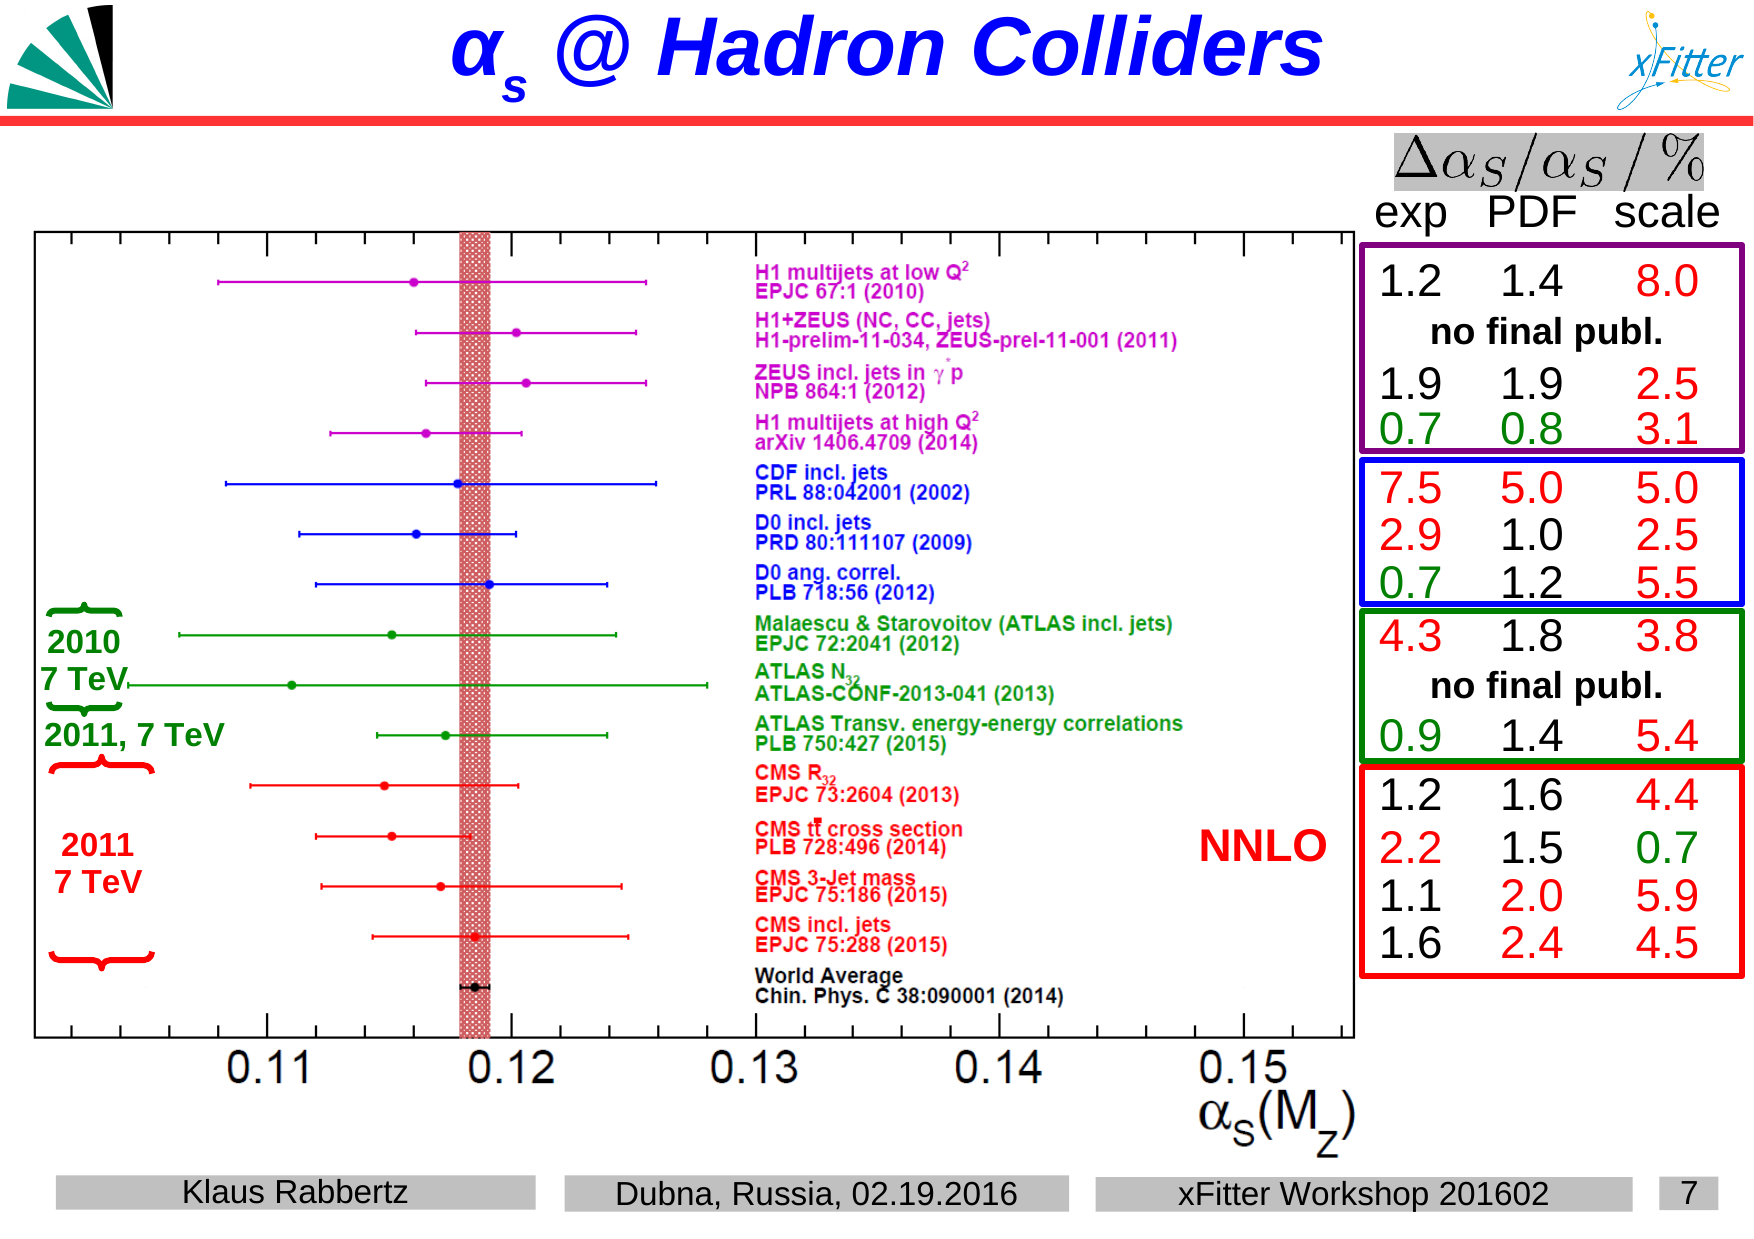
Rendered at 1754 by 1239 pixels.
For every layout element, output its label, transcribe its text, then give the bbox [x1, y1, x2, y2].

text_box 0.7 [1367, 567, 1455, 601]
text_box 0.7 [1367, 416, 1455, 448]
text_box 5.0 [1488, 461, 1576, 520]
text_box 2.4 [1488, 927, 1576, 973]
text_box 3.1 [1623, 416, 1712, 448]
picture [7, 5, 113, 110]
text_box 4.4 [1623, 770, 1712, 827]
text_box 2011, 7 TeV [32, 710, 233, 760]
text_box 7.5 [1367, 456, 1455, 520]
title αs @ Hadron Colliders [153, 0, 1600, 113]
text_box 1.4 [1488, 713, 1576, 758]
text_box 0.7 [1623, 827, 1712, 863]
text_box 0.8 [1488, 416, 1576, 461]
text_box 5.9 [1623, 863, 1712, 927]
text_box no final publ. [1417, 304, 1676, 359]
text_box 1.6 [1488, 770, 1576, 816]
text_box 1.5 [1488, 816, 1576, 880]
text_box no final publ. [1417, 659, 1676, 713]
text_box 0.9 [1367, 704, 1455, 758]
text_box 1.9 [1367, 351, 1455, 416]
text_box 2.9 [1367, 520, 1455, 567]
text_box 8.0 [1623, 249, 1712, 313]
text_box 2.5 [1623, 351, 1712, 416]
text_box NNLO [1186, 813, 1341, 877]
text_box 1.1 [1367, 863, 1455, 927]
text_box 1.2 [1367, 249, 1455, 313]
text_box 2011 7 TeV [42, 820, 153, 908]
text_box 2.0 [1488, 880, 1576, 927]
text_box 2.5 [1623, 520, 1712, 567]
text_box scale [1602, 180, 1734, 242]
text_box 1.9 [1488, 359, 1576, 416]
picture [1617, 11, 1744, 110]
text_box exp [1362, 180, 1460, 242]
text_box 2.2 [1367, 816, 1455, 863]
picture [26, 222, 1364, 1162]
text_box 1.0 [1488, 520, 1576, 567]
text_box 2010 7 TeV [27, 617, 138, 705]
text_box 4.5 [1623, 927, 1712, 973]
text_box 5.5 [1623, 567, 1712, 601]
text_box 4.3 [1367, 614, 1455, 667]
text_box 1.2 [1488, 567, 1576, 614]
text_box 5.4 [1623, 704, 1712, 758]
picture [1394, 132, 1704, 192]
text_box 1.8 [1488, 614, 1576, 659]
text_box 1.6 [1367, 927, 1455, 973]
text_box 3.8 [1623, 614, 1712, 667]
text_box 1.4 [1488, 249, 1576, 304]
text_box PDF [1474, 180, 1590, 242]
text_box 1.2 [1367, 770, 1455, 816]
text_box 5.0 [1623, 456, 1712, 520]
